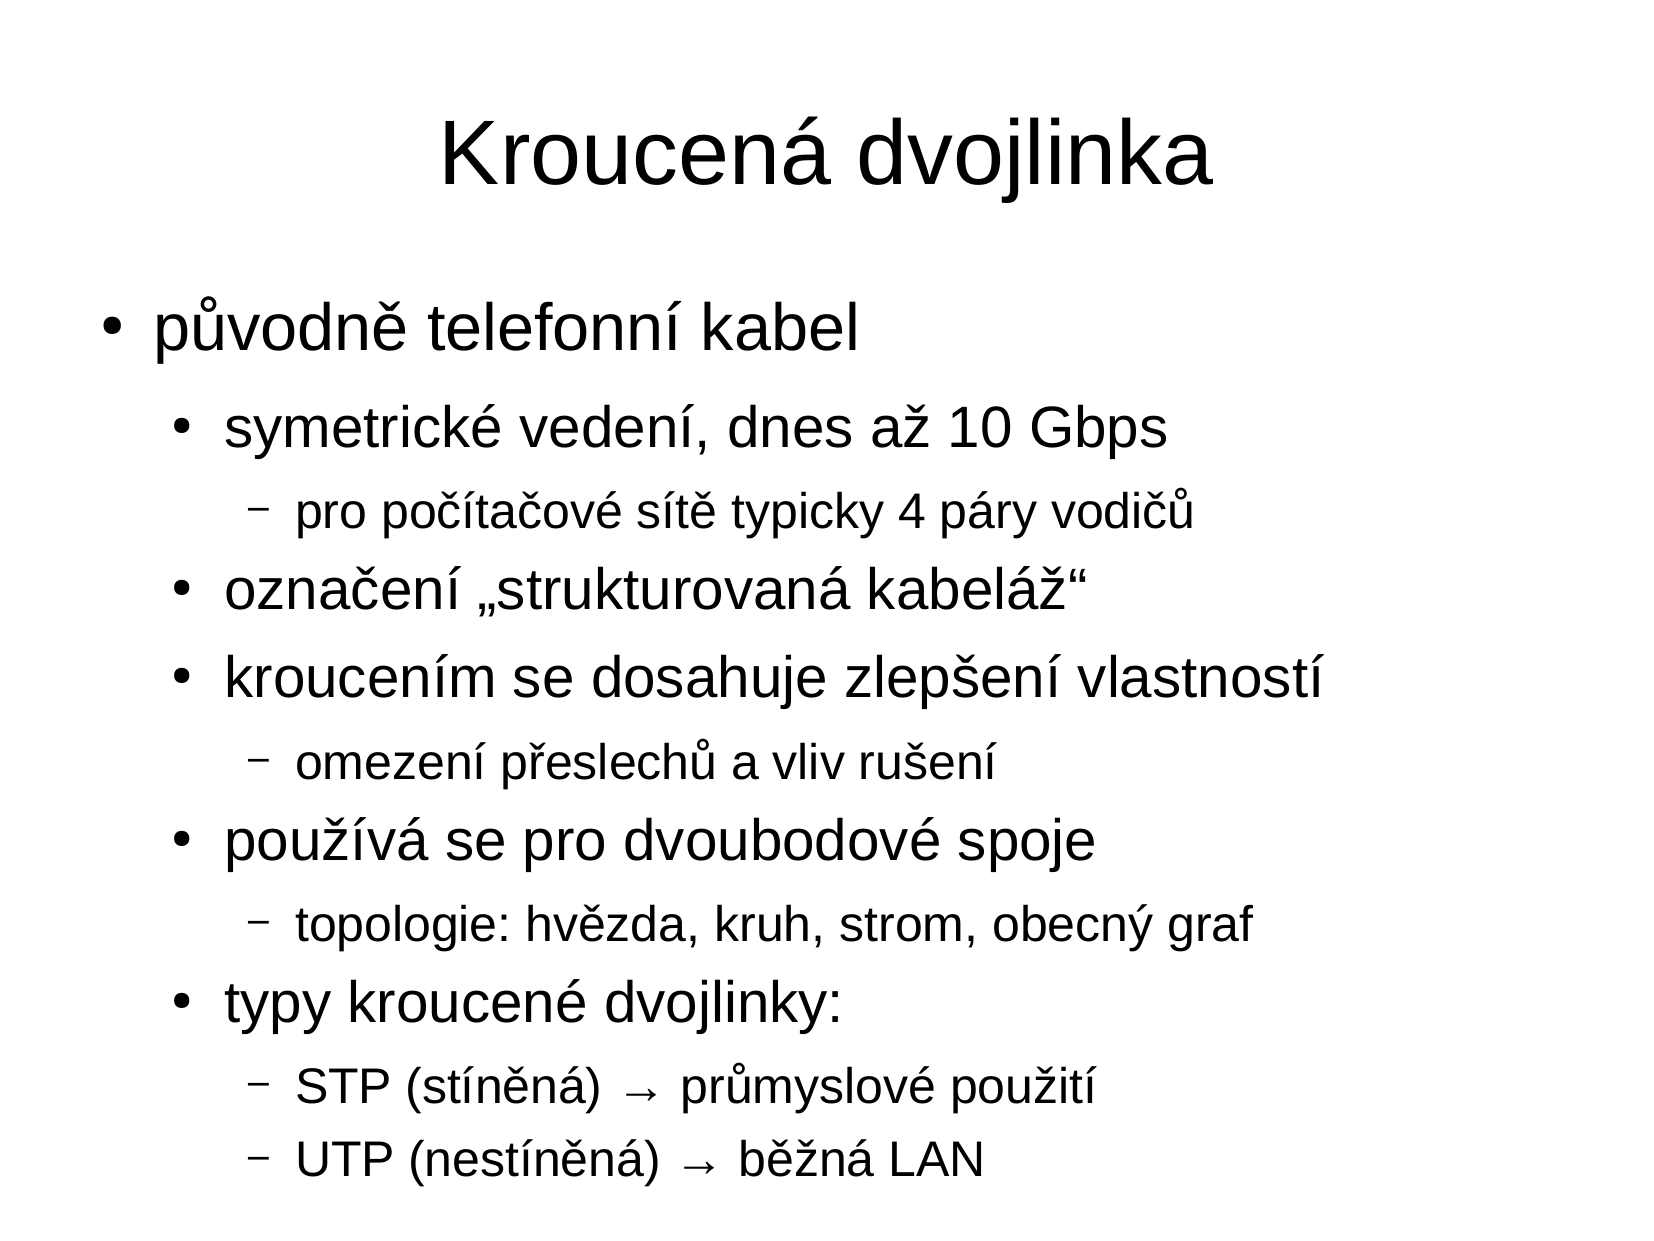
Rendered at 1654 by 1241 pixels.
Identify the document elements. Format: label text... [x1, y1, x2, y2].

list původně telefonní kabel symetrické vedení, dnes až 10 Gbps pro počítačové sítě typicky 4 páry vodičů označení „strukturovaná kabeláž“ kroucením se dosahuje zlepšení vlastností omezení přeslechů a vliv rušení používá se pro dvoubodové spoje topologie: hvězda, kruh, strom, obecný graf typy kroucené dvojlinky: STP (stíněná) → průmyslové použití UTP (nestíněná) → běžná LAN [82, 290, 1571, 1188]
title Kroucená dvojlinka [82, 49, 1571, 257]
